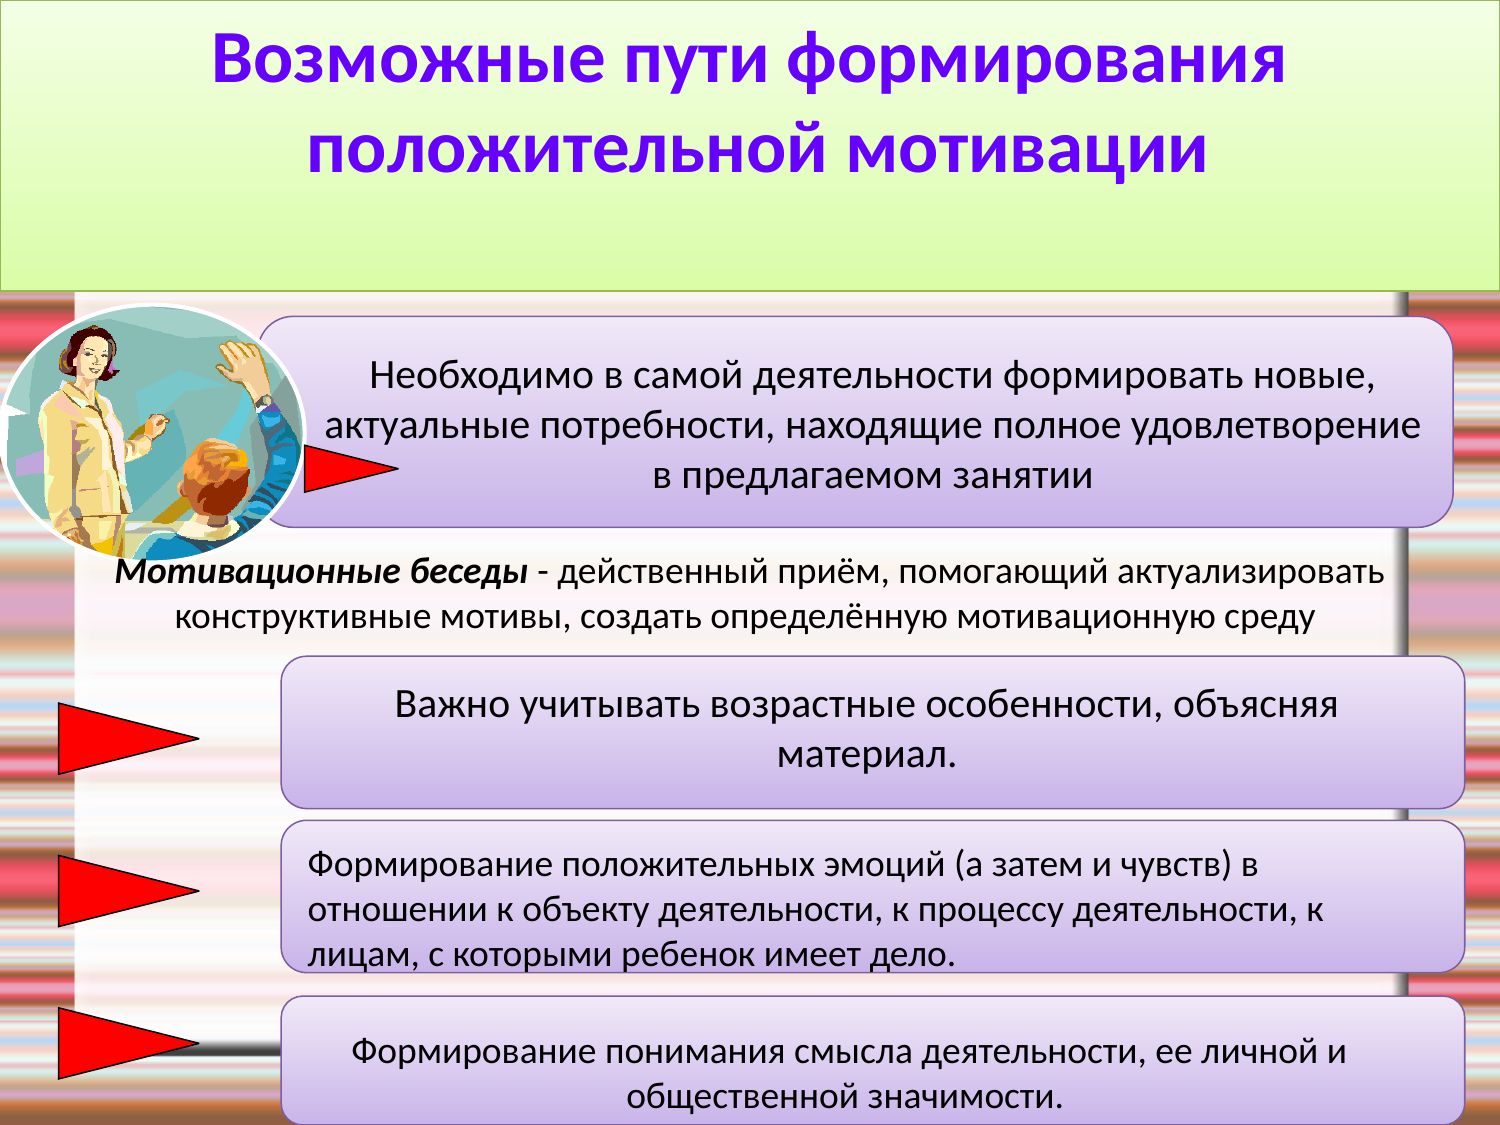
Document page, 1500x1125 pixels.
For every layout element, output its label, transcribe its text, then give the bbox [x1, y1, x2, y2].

text_box [58, 703, 200, 775]
text_box [281, 996, 1465, 1125]
text_box [58, 1007, 200, 1079]
text_box [58, 855, 200, 927]
text_box Формирование положительных эмоций (а затем и чувств) в отношении к объекту деятельности, к процессу деятельности, к лицам, с которыми ребенок имеет дело. [292, 832, 1442, 984]
text_box [281, 656, 1465, 809]
picture [0, 449, 63, 539]
text_box [0, 304, 1454, 539]
text_box Необходимо в самой деятельности формировать новые, актуальные потребности, находящие полное удовлетворение в предлагаемом занятии [304, 339, 1442, 507]
text_box Возможные пути формирования положительной мотивации [0, 0, 1500, 291]
picture [0, 291, 1500, 539]
text_box [281, 820, 1465, 973]
text_box Формирование понимания смысла деятельности, ее личной и общественной значимости. [281, 1018, 1418, 1125]
picture [0, 646, 1500, 1125]
text_box Важно учитывать возрастные особенности, объясняя материал. [316, 667, 1418, 784]
text_box Мотивационные беседы - действенный приём, помогающий актуализировать конструктивные мотивы, создать определённую мотивационную среду [0, 539, 1500, 646]
